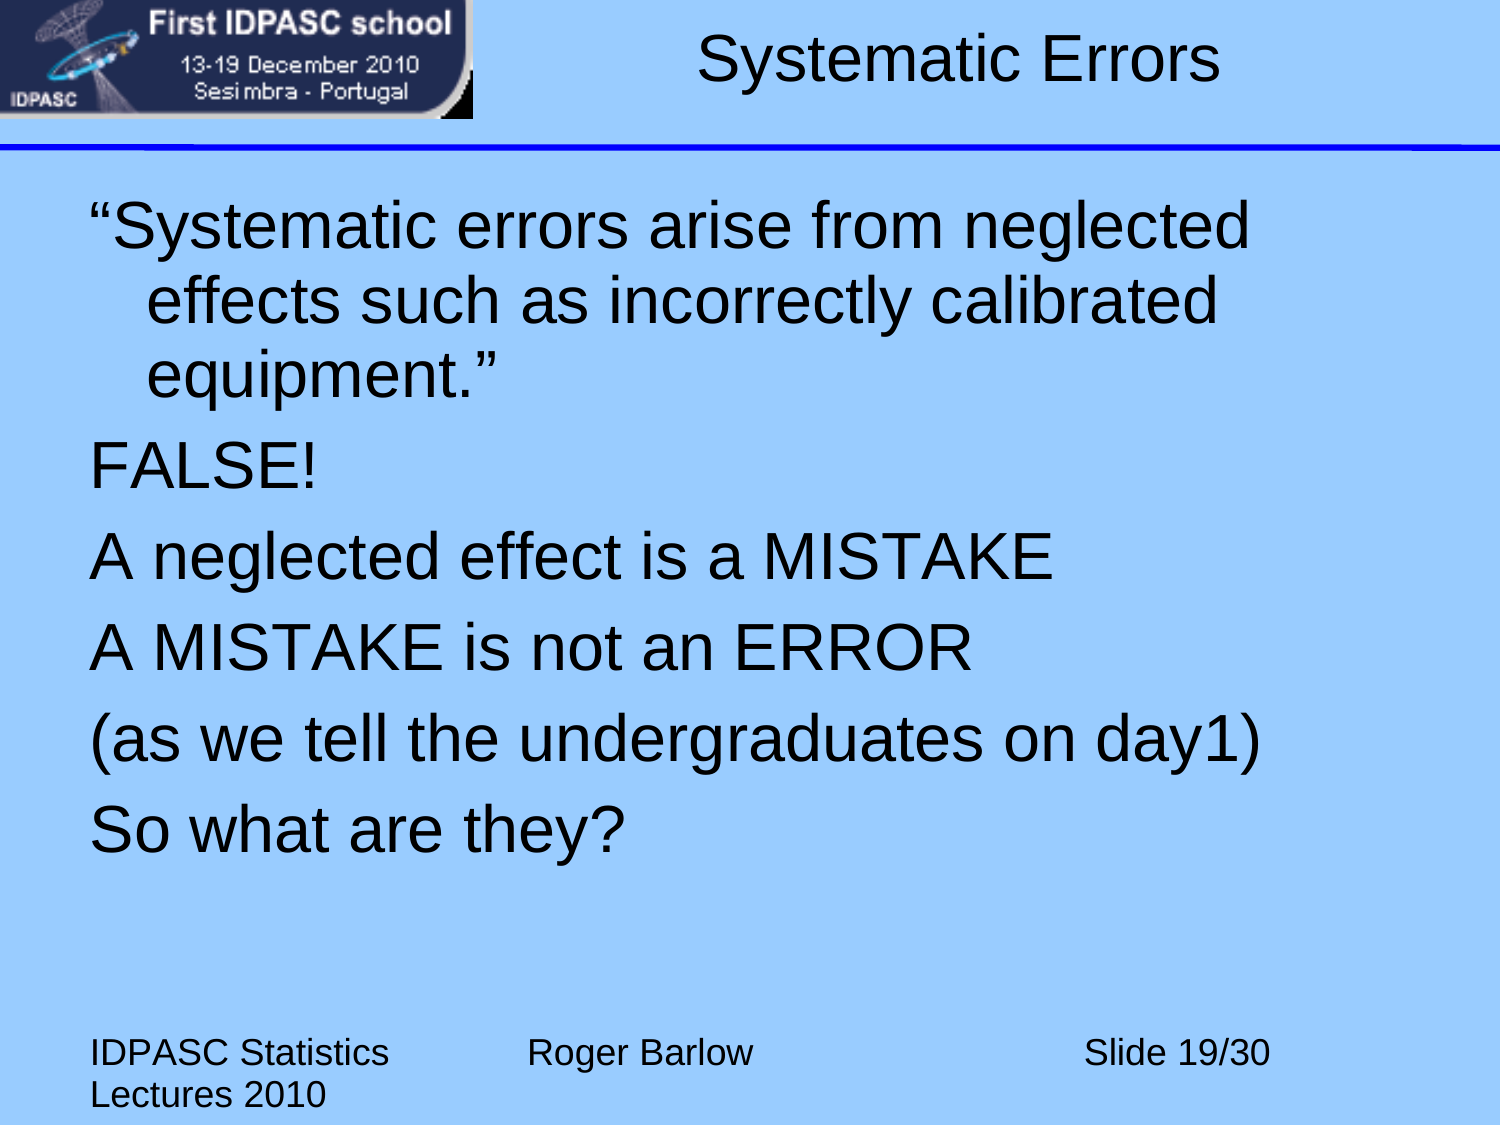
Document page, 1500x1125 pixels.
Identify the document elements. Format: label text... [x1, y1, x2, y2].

list “Systematic errors arise from neglected effects such as incorrectly calibrated equipment.” FALSE! A neglected effect is a MISTAKE A MISTAKE is not an ERROR (as we tell the undergraduates on day1) So what are they? [75, 177, 1359, 1010]
picture [0, 0, 473, 119]
title Systematic Errors [501, 7, 1418, 111]
